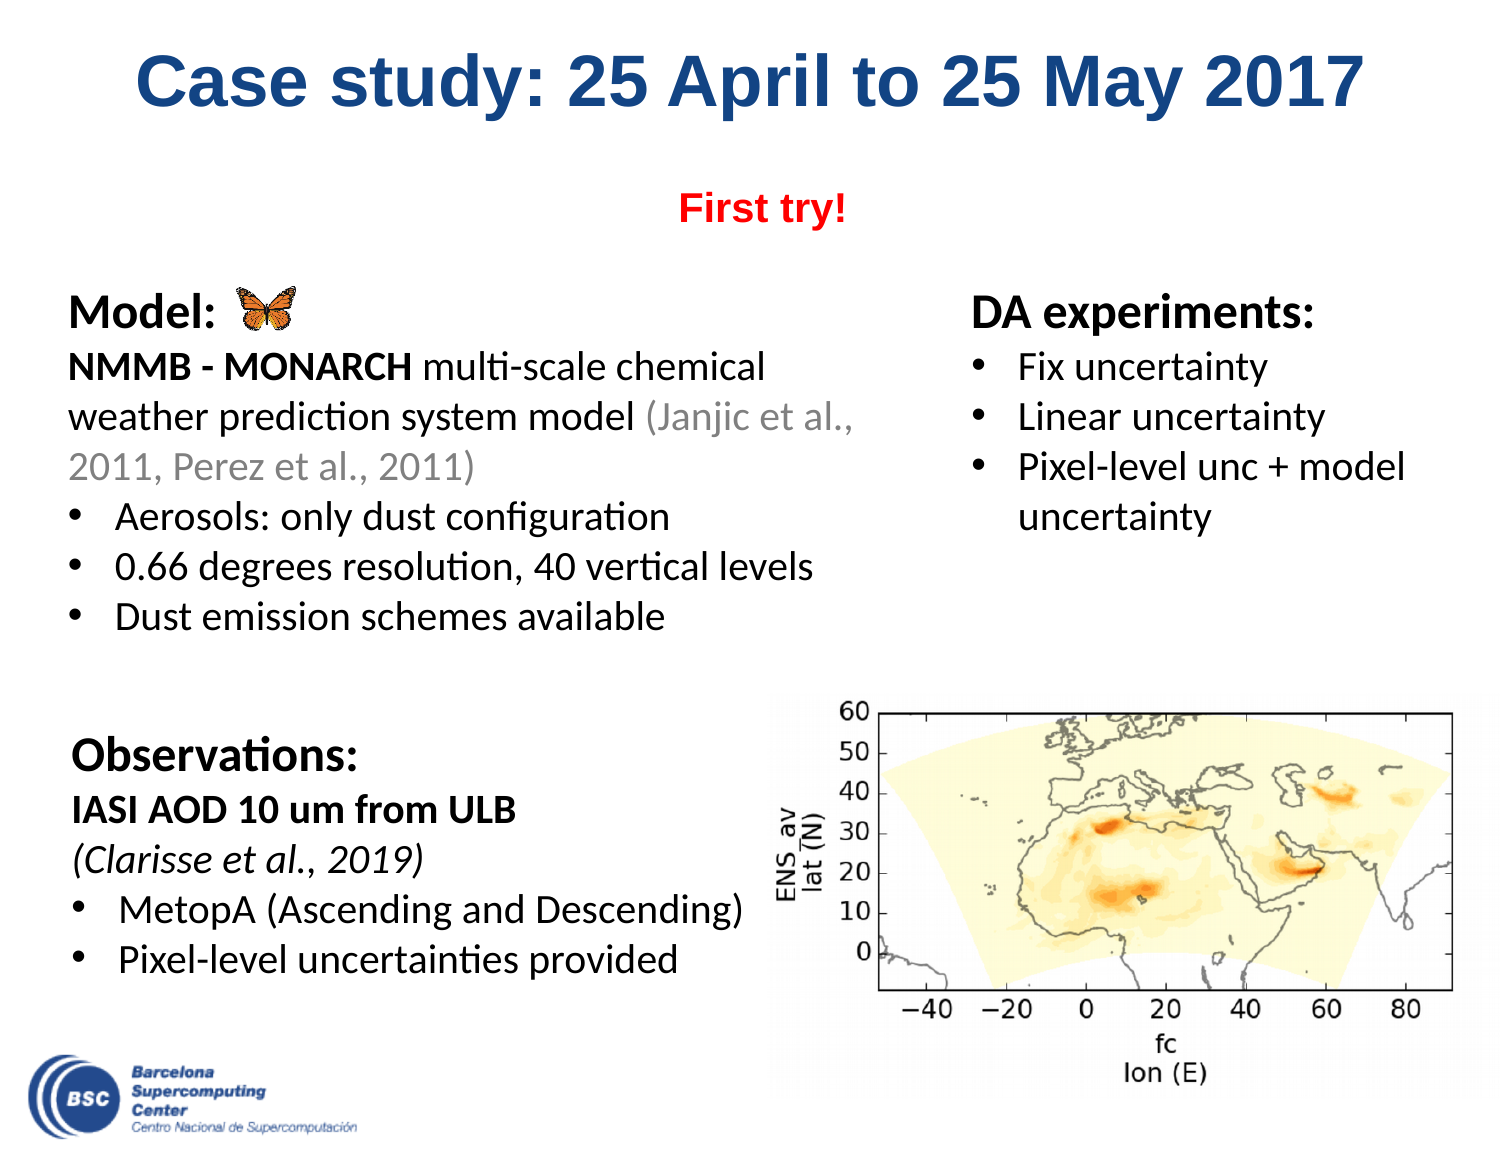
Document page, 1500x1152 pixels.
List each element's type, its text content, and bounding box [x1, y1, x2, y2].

picture [767, 693, 1500, 1099]
text_box DA experiments: Fix uncertainty Linear uncertainty Pixel-level unc + model uncertainty [956, 271, 1430, 547]
text_box Model: NMMB - MONARCH multi-scale chemical weather prediction system model (Janjic et al., 2011, Perez et al., 2011) Aerosols: only dust configuration 0.66 degrees resolution, 40 vertical levels Dust emission schemes available [53, 271, 928, 647]
text_box Observations: IASI AOD 10 um from ULB (Clarisse et al., 2019) MetopA (Ascending and Descending) Pixel-level uncertainties provided [56, 714, 767, 989]
text_box First try! [663, 177, 876, 239]
text_box Case study: 25 April to 25 May 2017 [76, 36, 1427, 178]
picture [236, 286, 296, 331]
picture [0, 1032, 394, 1152]
